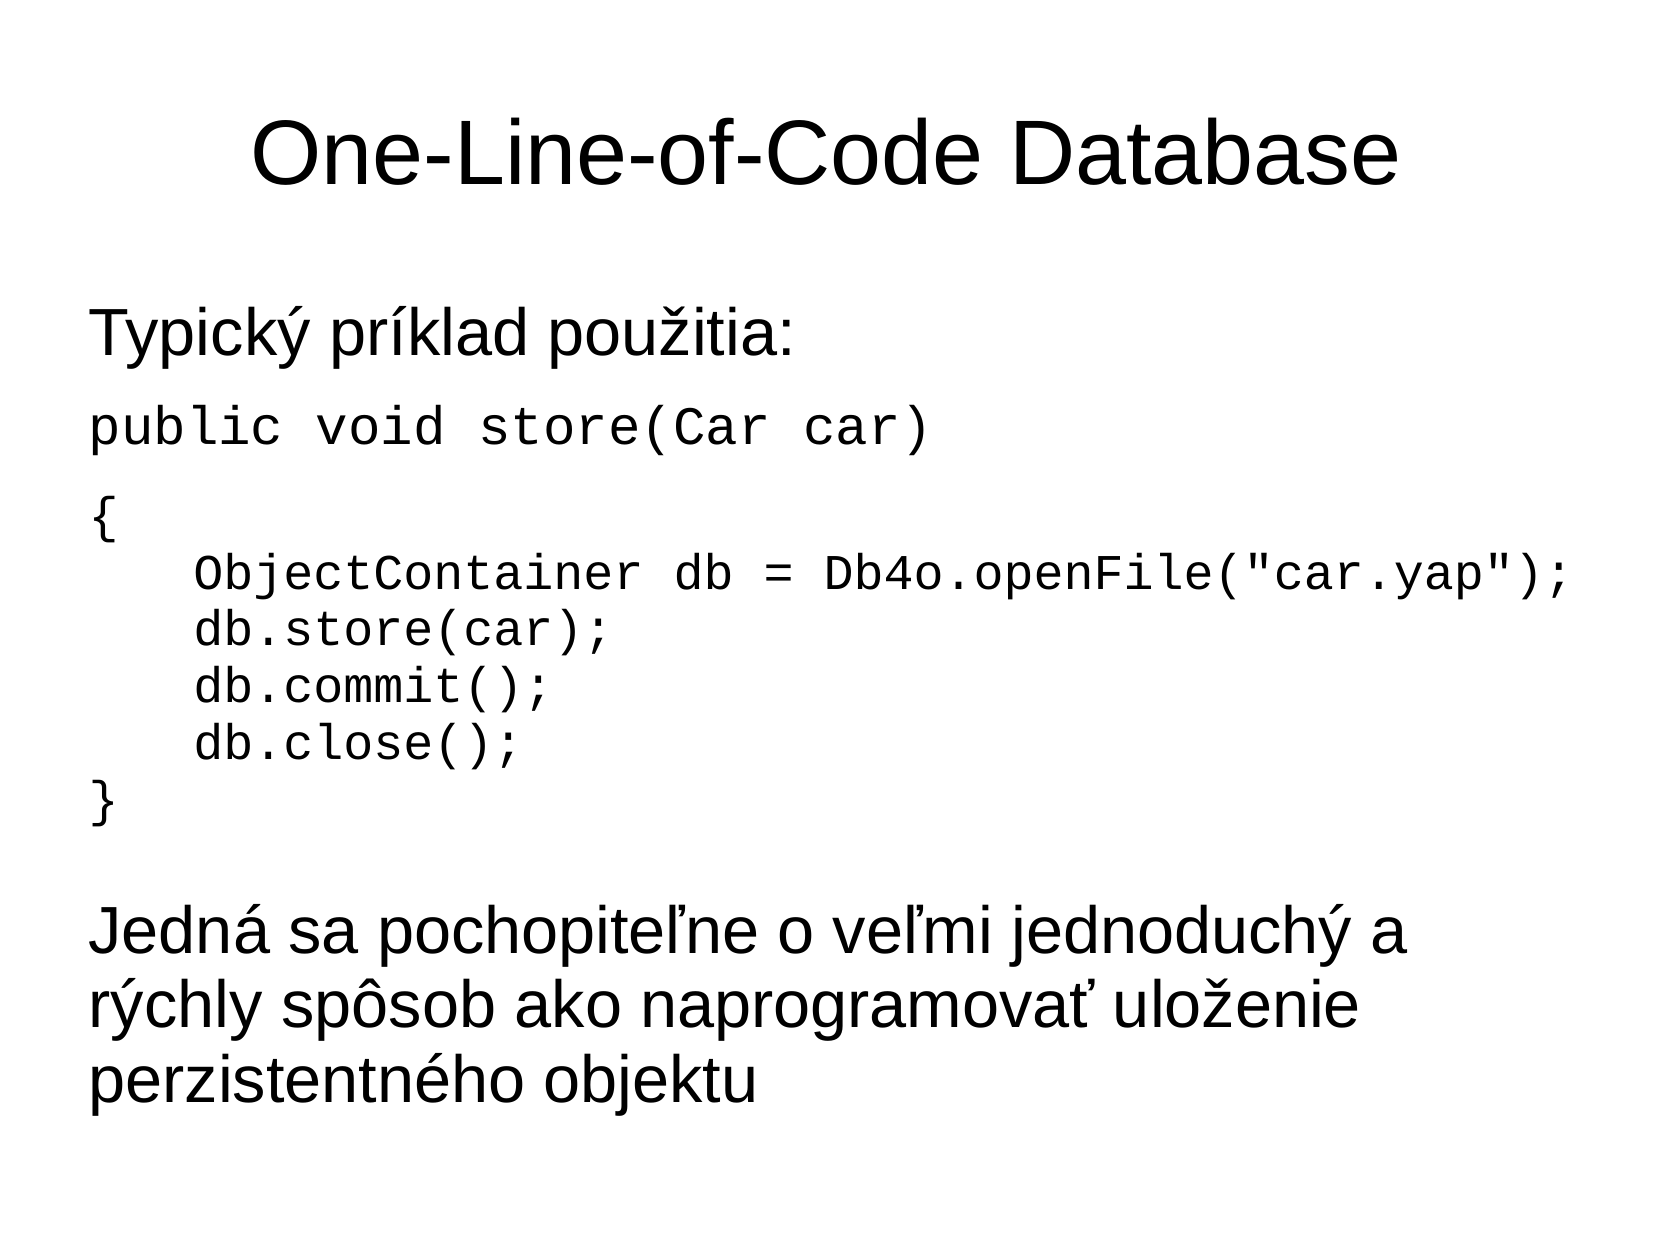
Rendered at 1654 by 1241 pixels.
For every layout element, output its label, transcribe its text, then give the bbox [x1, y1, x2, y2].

list Typický príklad použitia: public void store(Car car) { ObjectContainer db = Db4o.openFile("car.yap"); db.store(car); db.commit(); db.close(); } Jedná sa pochopiteľne o veľmi jednoduchý a rýchly spôsob ako naprogramovať uloženie perzistentného objektu [88, 295, 1595, 1099]
title One-Line-of-Code Database [82, 56, 1571, 250]
